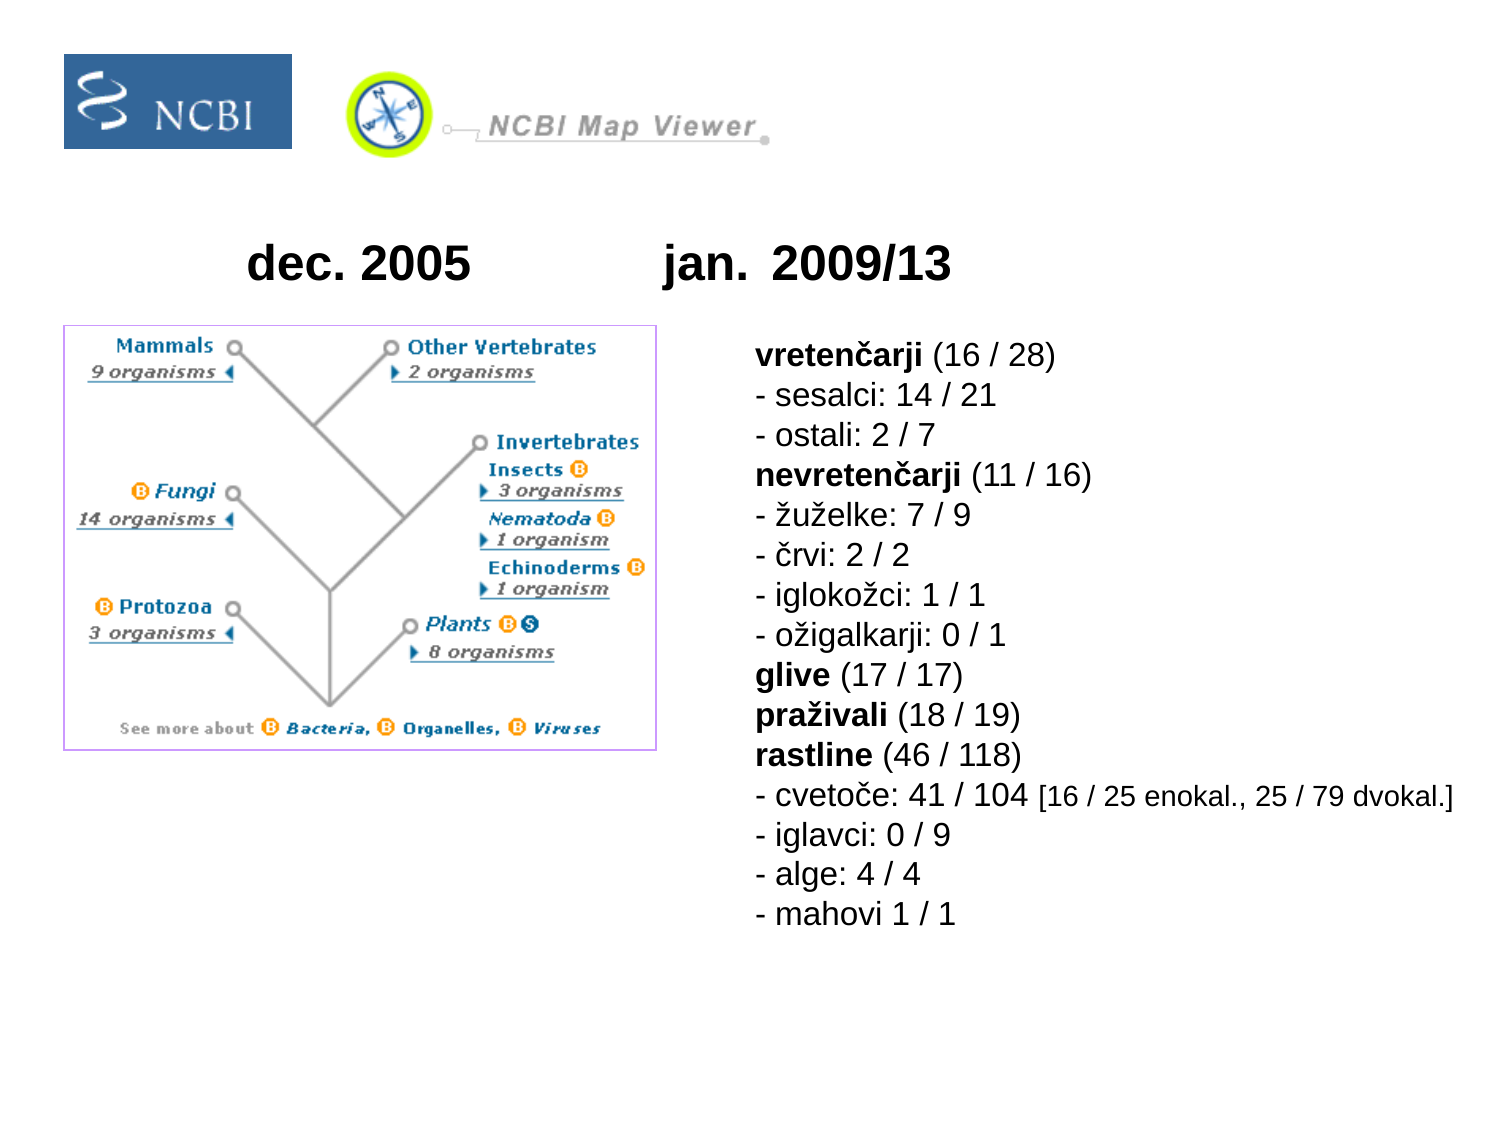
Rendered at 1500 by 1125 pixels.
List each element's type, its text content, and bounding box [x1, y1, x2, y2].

text_box vretenčarji (16 / 28) - sesalci: 14 / 21 - ostali: 2 / 7 nevretenčarji (11 / 16) - žuželke: 7 / 9 - črvi: 2 / 2 - iglokožci: 1 / 1 - ožigalkarji: 0 / 1 glive (17 / 17) praživali (18 / 19) rastline (46 / 118) - cvetoče: 41 / 104 [16 / 25 enokal., 25 / 79 dvokal.] - iglavci: 0 / 9 - alge: 4 / 4 - mahovi 1 / 1 [740, 326, 1470, 940]
picture [64, 54, 292, 149]
picture [64, 326, 656, 750]
text_box dec. 2005 jan. 2009/13 [231, 222, 967, 298]
picture [327, 67, 923, 161]
